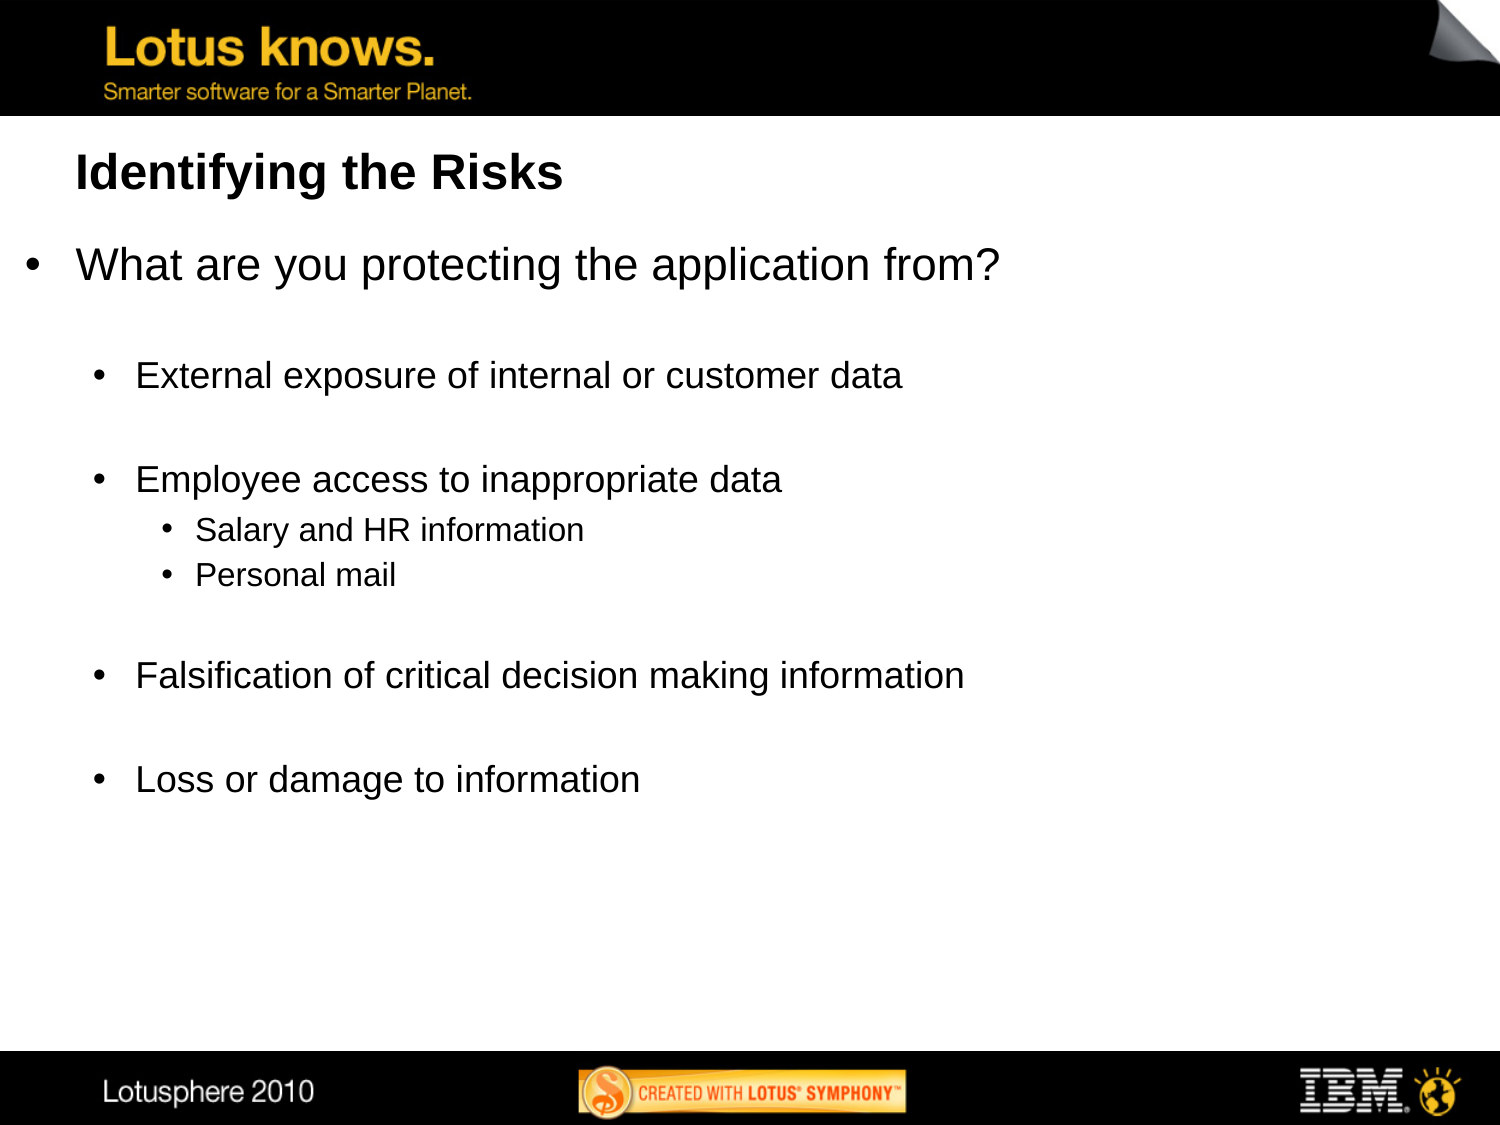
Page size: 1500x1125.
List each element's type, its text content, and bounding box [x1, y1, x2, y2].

picture [0, 1053, 1500, 1125]
list What are you protecting the application from? External exposure of internal or customer data Employee access to inappropriate data Salary and HR information Personal mail Falsification of critical decision making information Loss or damage to information [24, 237, 1476, 1026]
picture [0, 0, 1500, 114]
title Identifying the Risks [74, 137, 1475, 200]
